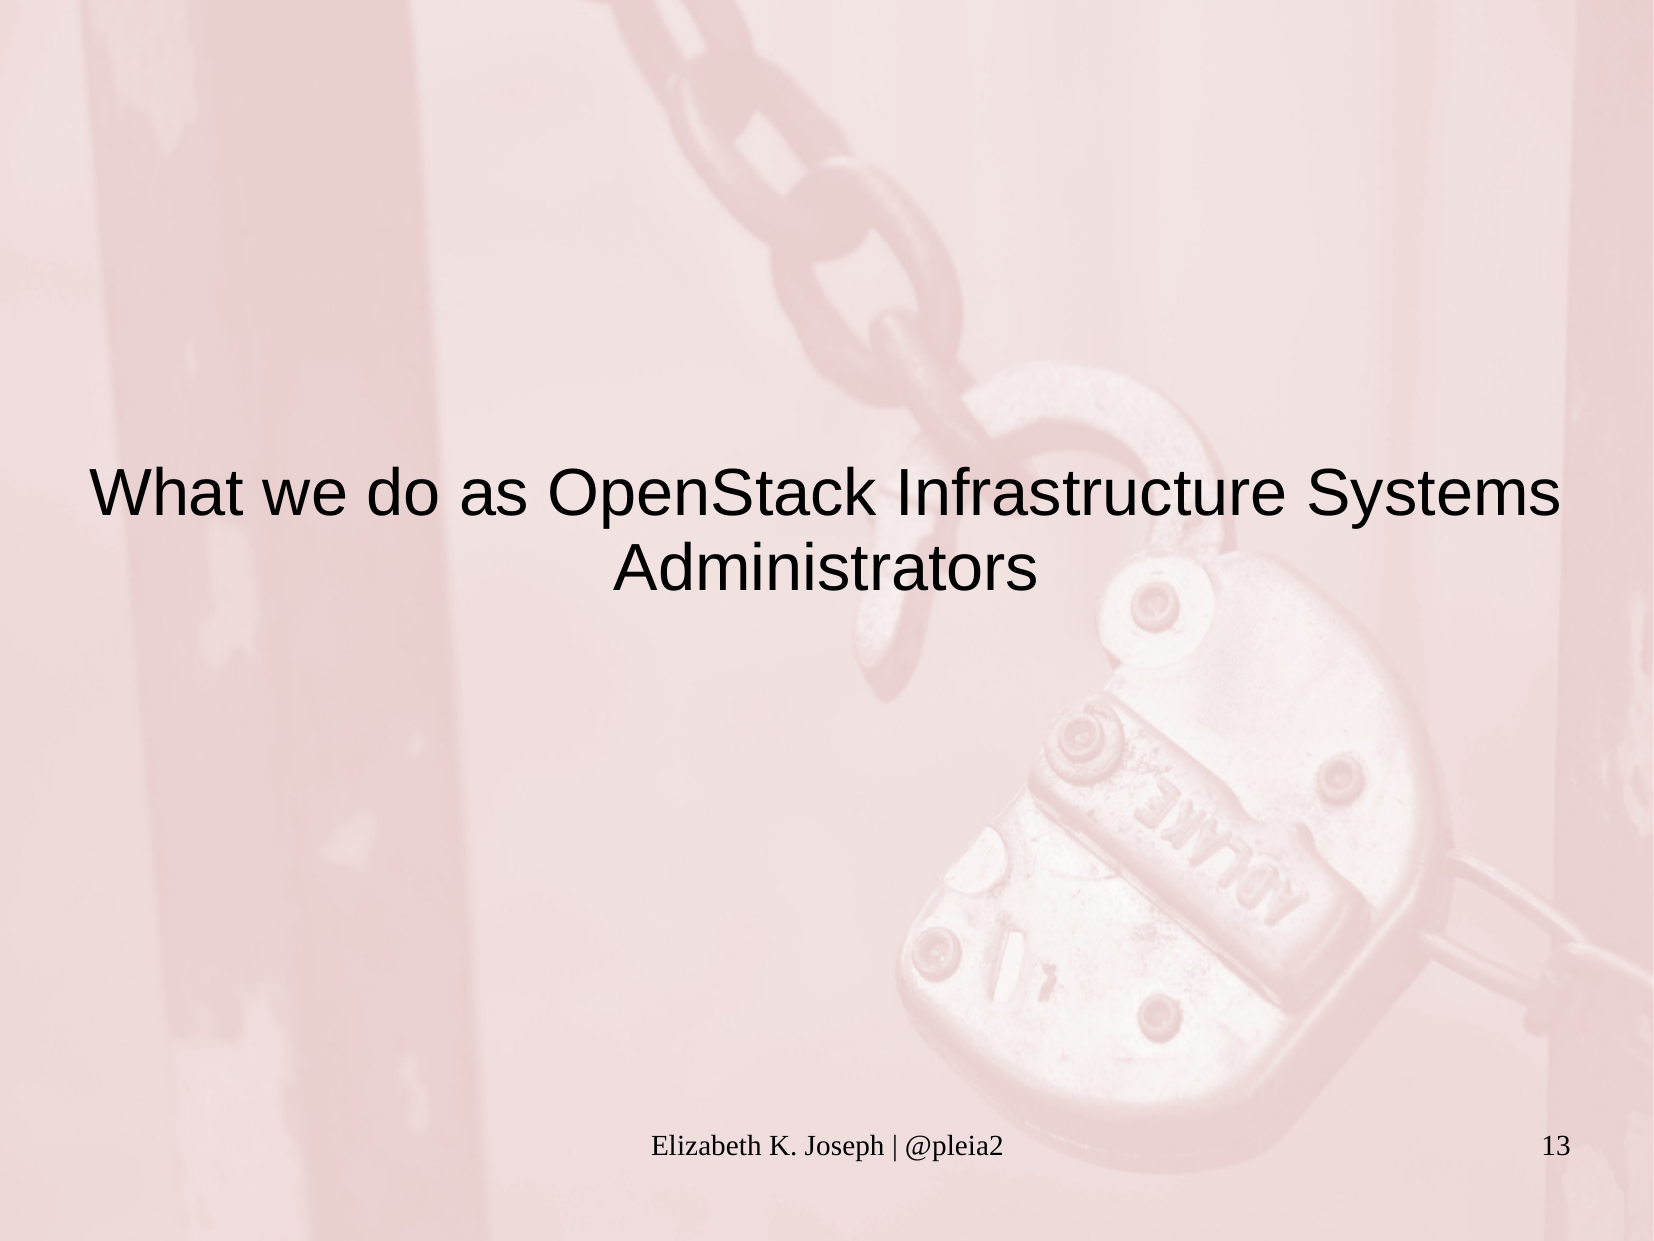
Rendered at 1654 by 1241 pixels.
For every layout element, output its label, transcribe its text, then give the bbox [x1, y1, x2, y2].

picture [0, 0, 1654, 1241]
subtitle What we do as OpenStack Infrastructure Systems Administrators [82, 49, 1571, 1010]
